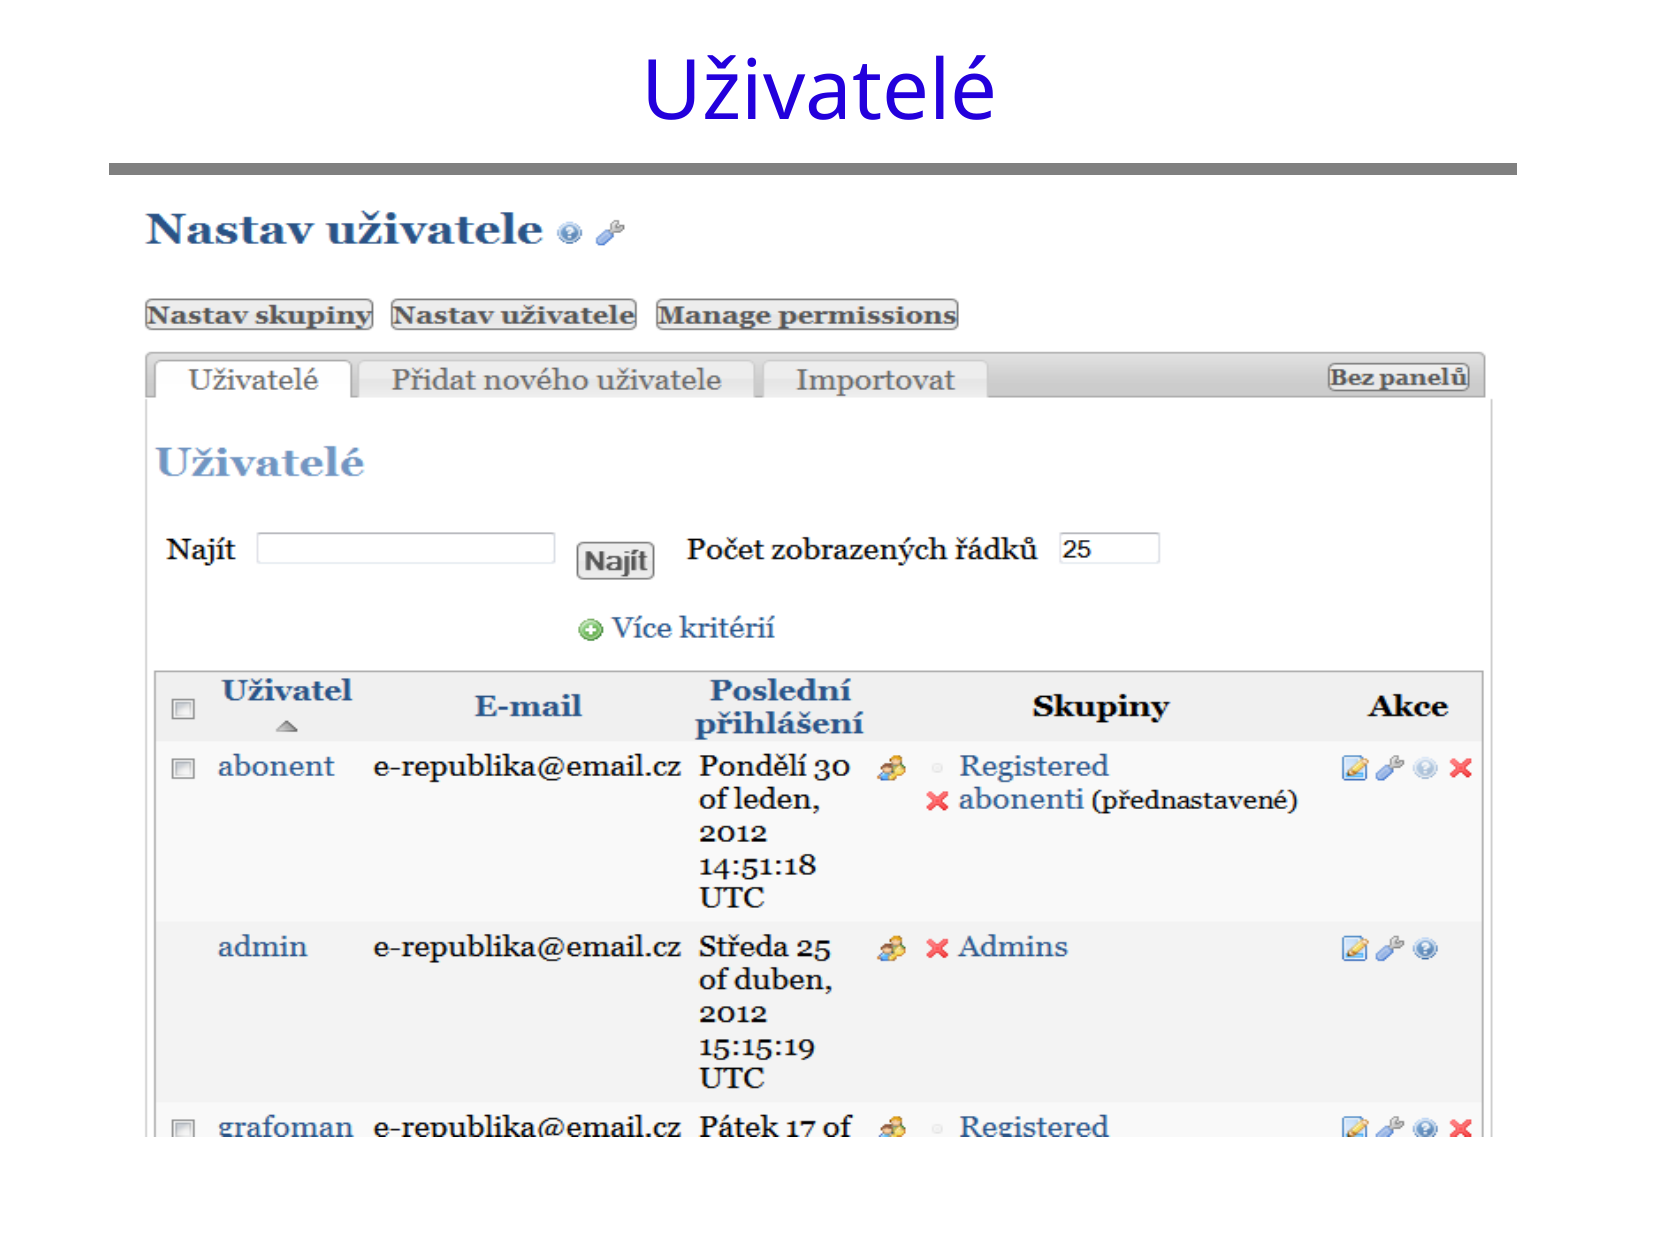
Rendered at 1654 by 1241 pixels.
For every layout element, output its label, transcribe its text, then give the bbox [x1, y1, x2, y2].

title Uživatelé [75, 39, 1564, 135]
picture [135, 200, 1507, 1137]
